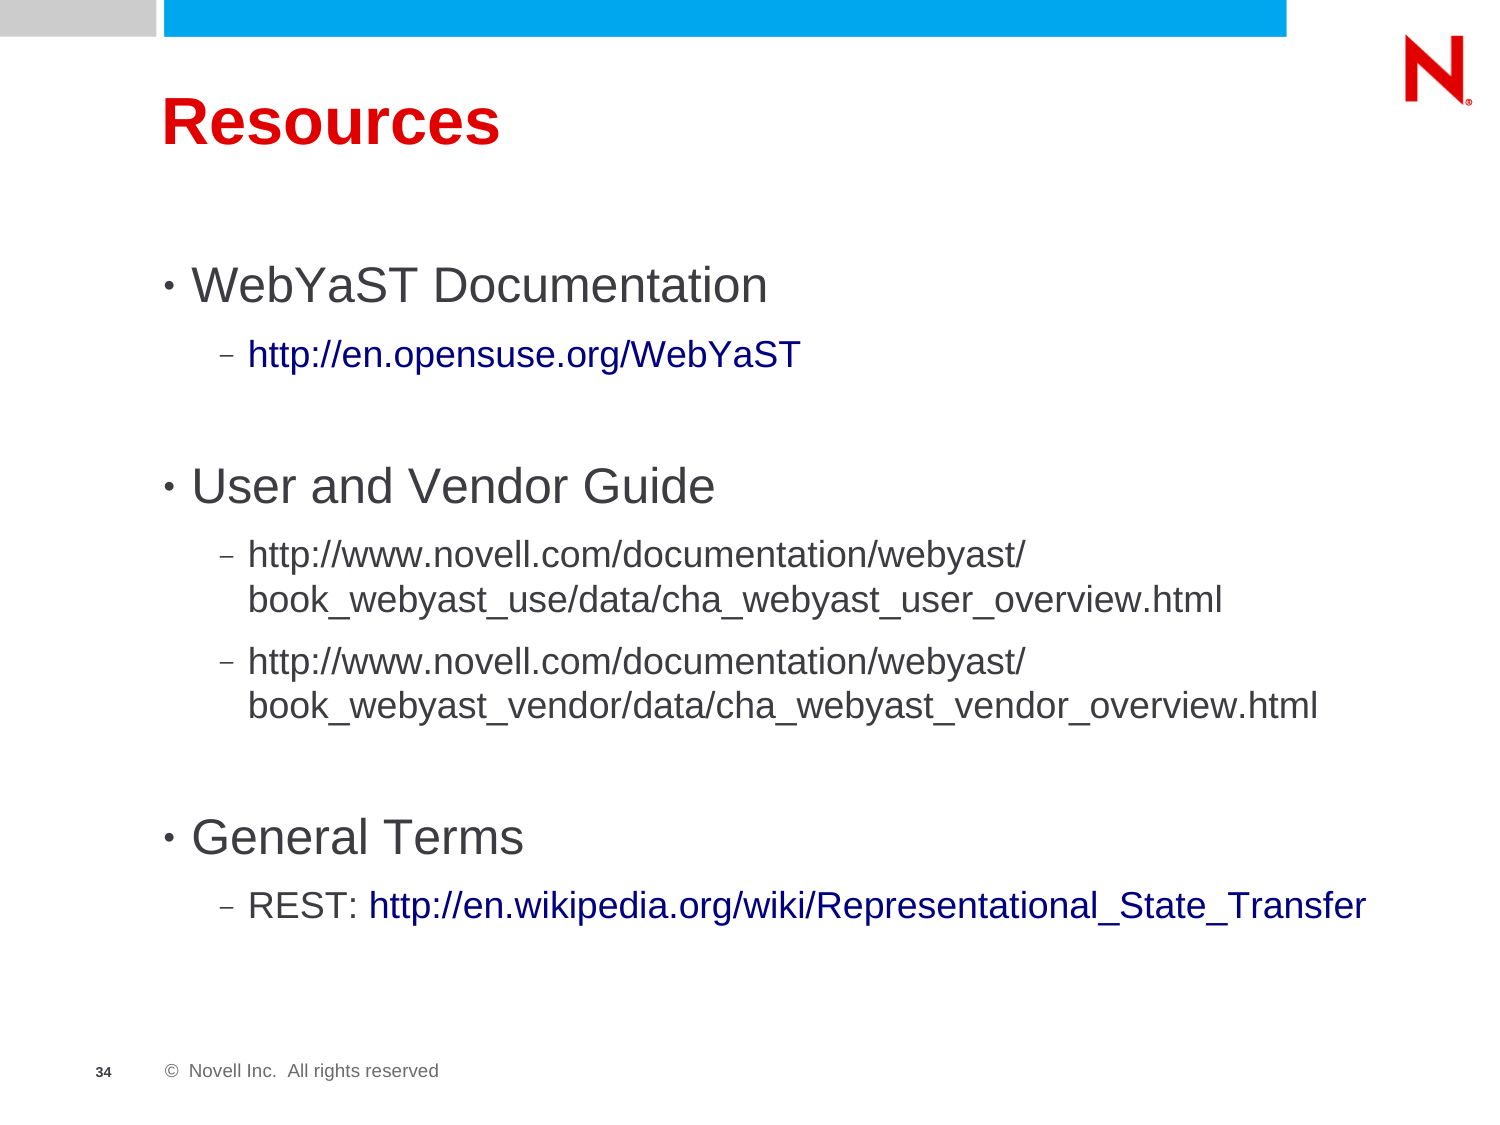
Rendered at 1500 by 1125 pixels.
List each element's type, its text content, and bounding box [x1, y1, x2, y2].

list WebYaST Documentation http://en.opensuse.org/WebYaST User and Vendor Guide http://www.novell.com/documentation/webyast/ book_webyast_use/data/cha_webyast_user_overview.html http://www.novell.com/documentation/webyast/ book_webyast_vendor/data/cha_webyast_vendor_overview.html General Terms REST: http://en.wikipedia.org/wiki/Representational_State_Transfer [163, 254, 1404, 986]
title Resources [161, 41, 1383, 205]
picture [1403, 32, 1473, 107]
